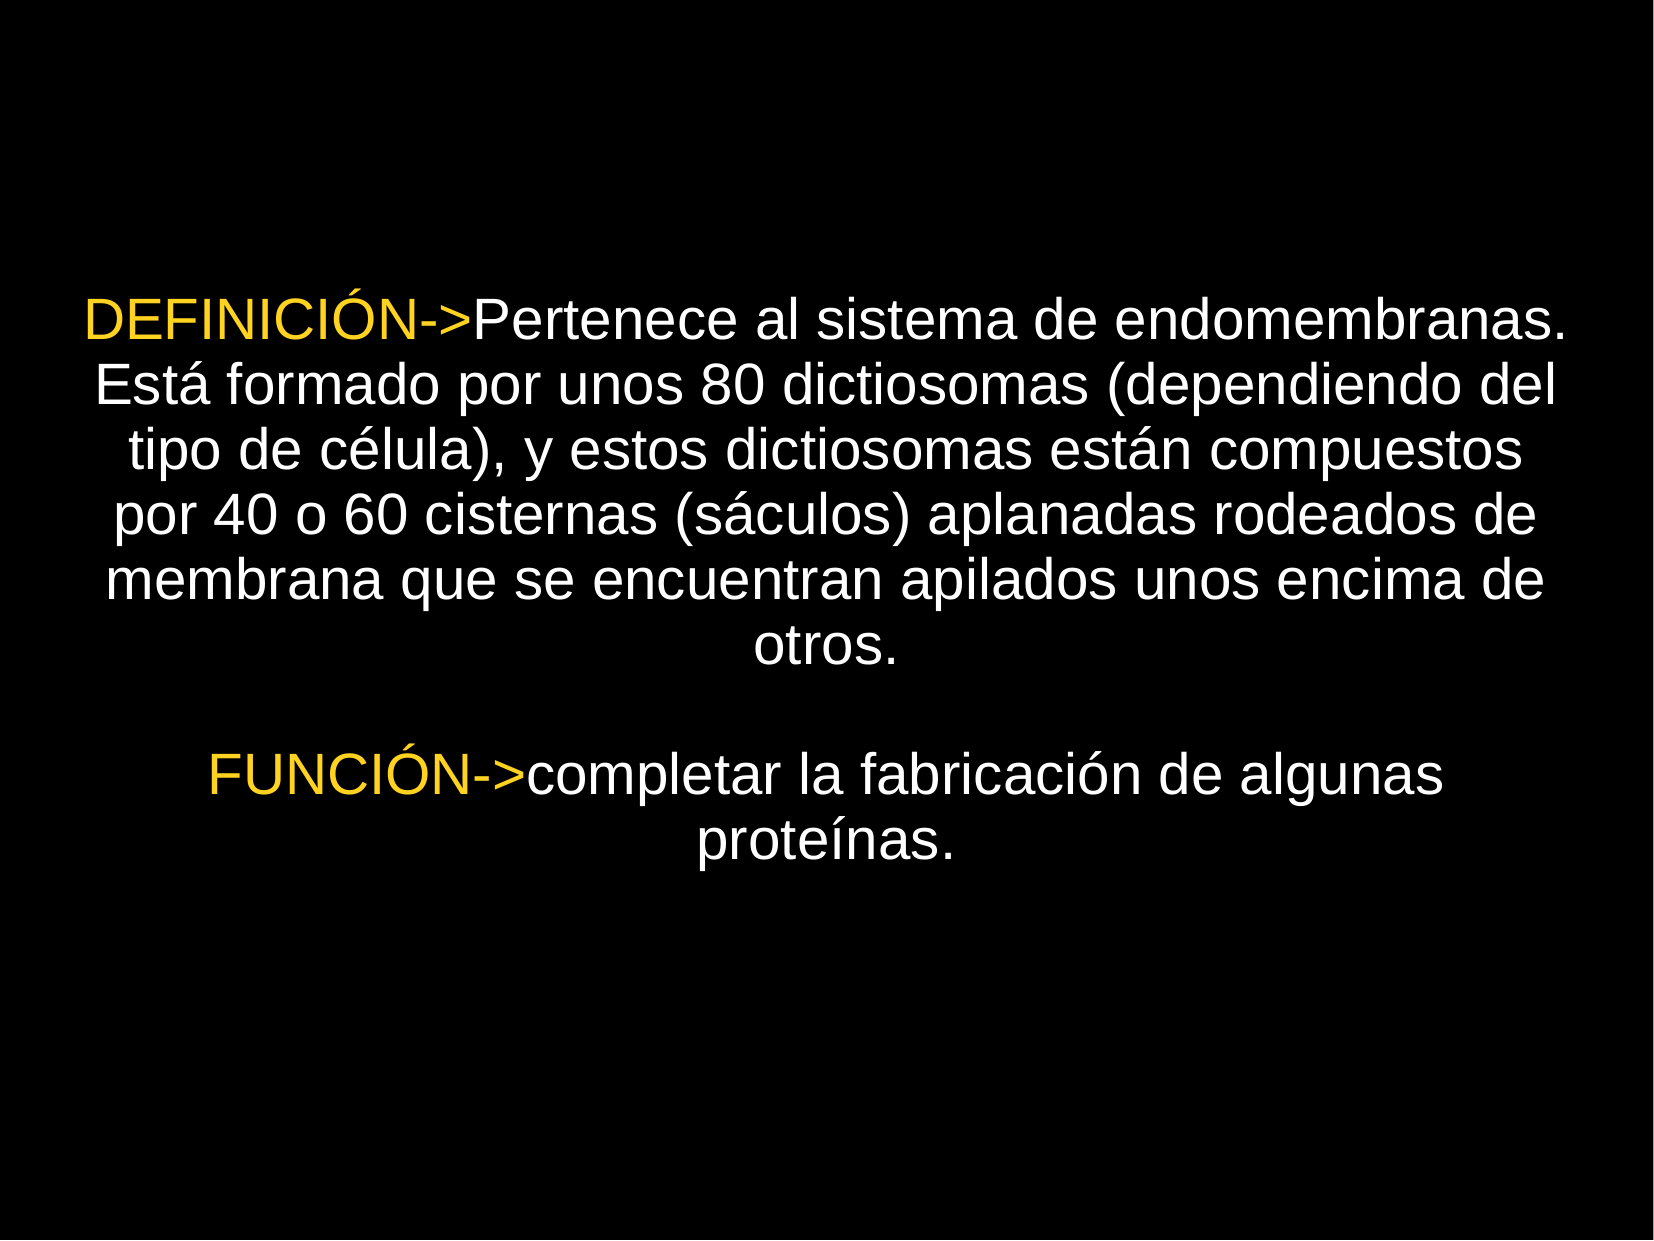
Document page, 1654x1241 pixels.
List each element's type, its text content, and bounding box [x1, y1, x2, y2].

subtitle DEFINICIÓN->Pertenece al sistema de endomembranas. Está formado por unos 80 dictiosomas (dependiendo del tipo de célula), y estos dictiosomas están compuestos por 40 o 60 cisternas (sáculos) aplanadas rodeados de membrana que se encuentran apilados unos encima de otros. FUNCIÓN->completar la fabricación de algunas proteínas. [82, 49, 1571, 1109]
